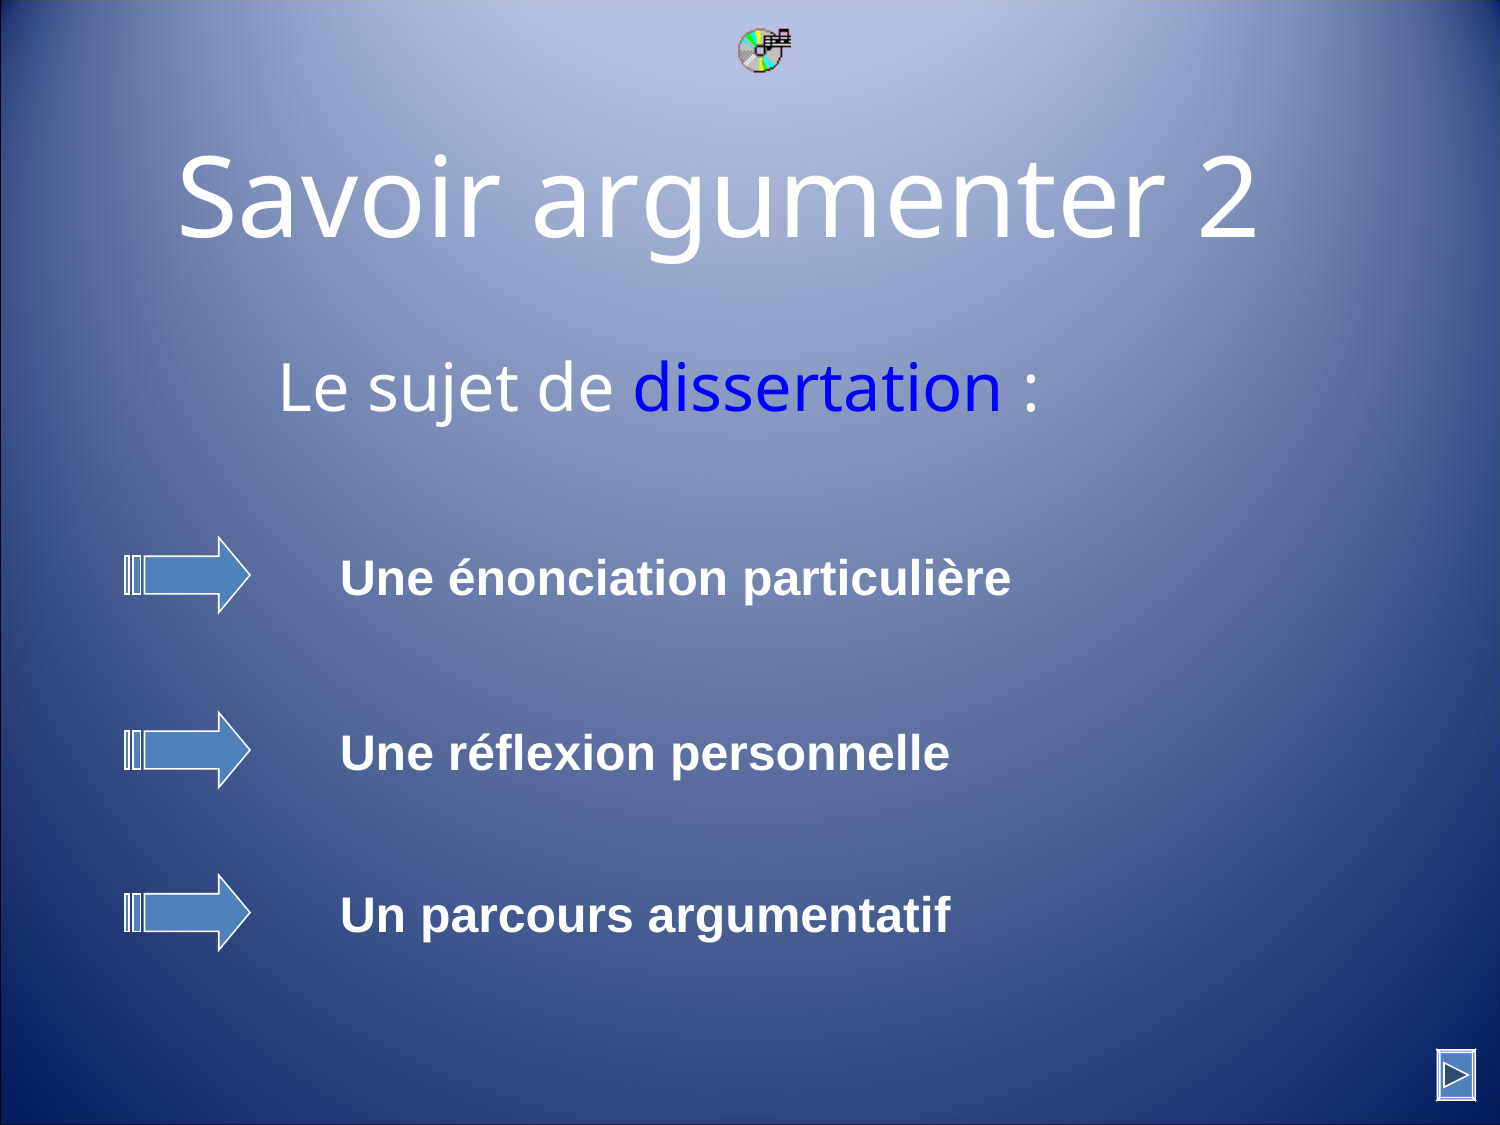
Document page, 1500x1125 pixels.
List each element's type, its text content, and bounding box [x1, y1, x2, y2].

text_box [144, 537, 251, 613]
title Savoir argumenter 2 [0, 99, 1438, 288]
text_box [133, 731, 141, 769]
text_box Une réflexion personnelle [324, 712, 1401, 788]
text_box Un parcours argumentatif [324, 874, 1301, 951]
text_box [125, 556, 129, 594]
text_box Le sujet de dissertation : [262, 337, 1363, 444]
text_box [1438, 1049, 1476, 1101]
text_box [133, 894, 141, 931]
text_box [125, 731, 129, 769]
picture [0, 0, 1500, 1125]
text_box [144, 712, 251, 788]
text_box [133, 556, 141, 594]
text_box Une énonciation particulière [324, 537, 1088, 613]
text_box [144, 875, 251, 951]
text_box [125, 894, 129, 931]
